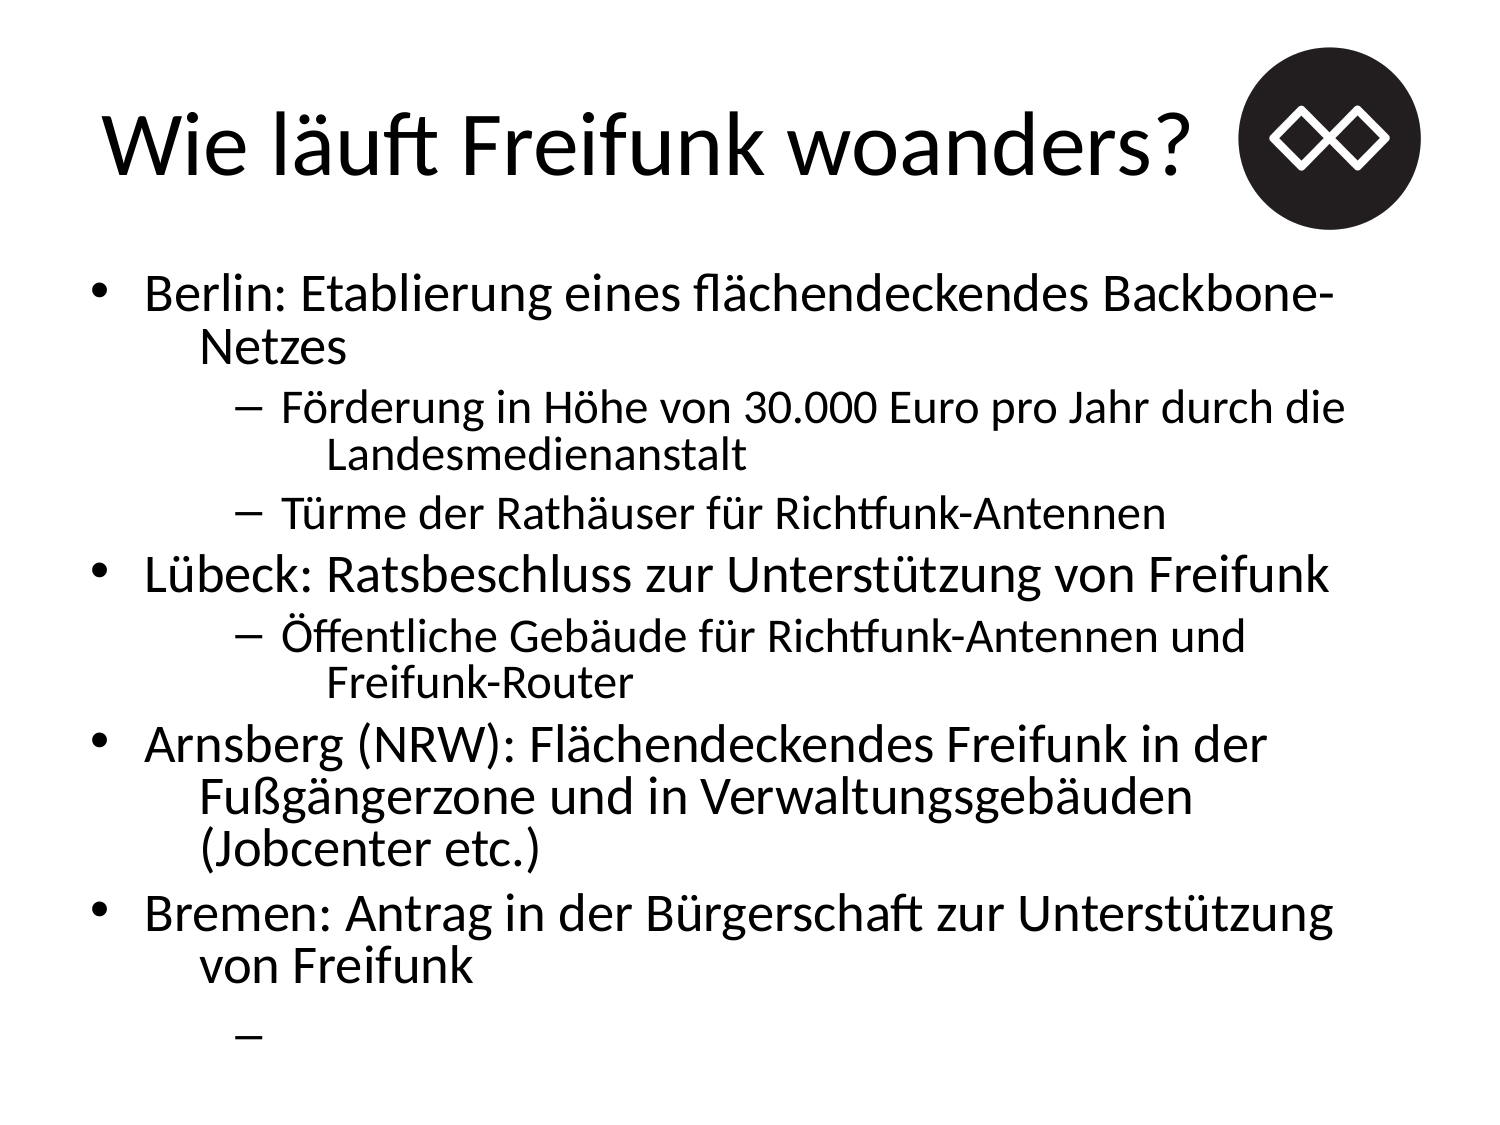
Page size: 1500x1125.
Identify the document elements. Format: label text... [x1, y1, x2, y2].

title Wie läuft Freifunk woanders? [75, 45, 1223, 233]
list Berlin: Etablierung eines flächendeckendes Backbone-Netzes Förderung in Höhe von 30.000 Euro pro Jahr durch die Landesmedienanstalt Türme der Rathäuser für Richtfunk-Antennen Lübeck: Ratsbeschluss zur Unterstützung von Freifunk Öffentliche Gebäude für Richtfunk-Antennen und Freifunk-Router Arnsberg (NRW): Flächendeckendes Freifunk in der Fußgängerzone und in Verwaltungsgebäuden (Jobcenter etc.) Bremen: Antrag in der Bürgerschaft zur Unterstützung von Freifunk [75, 262, 1426, 1005]
